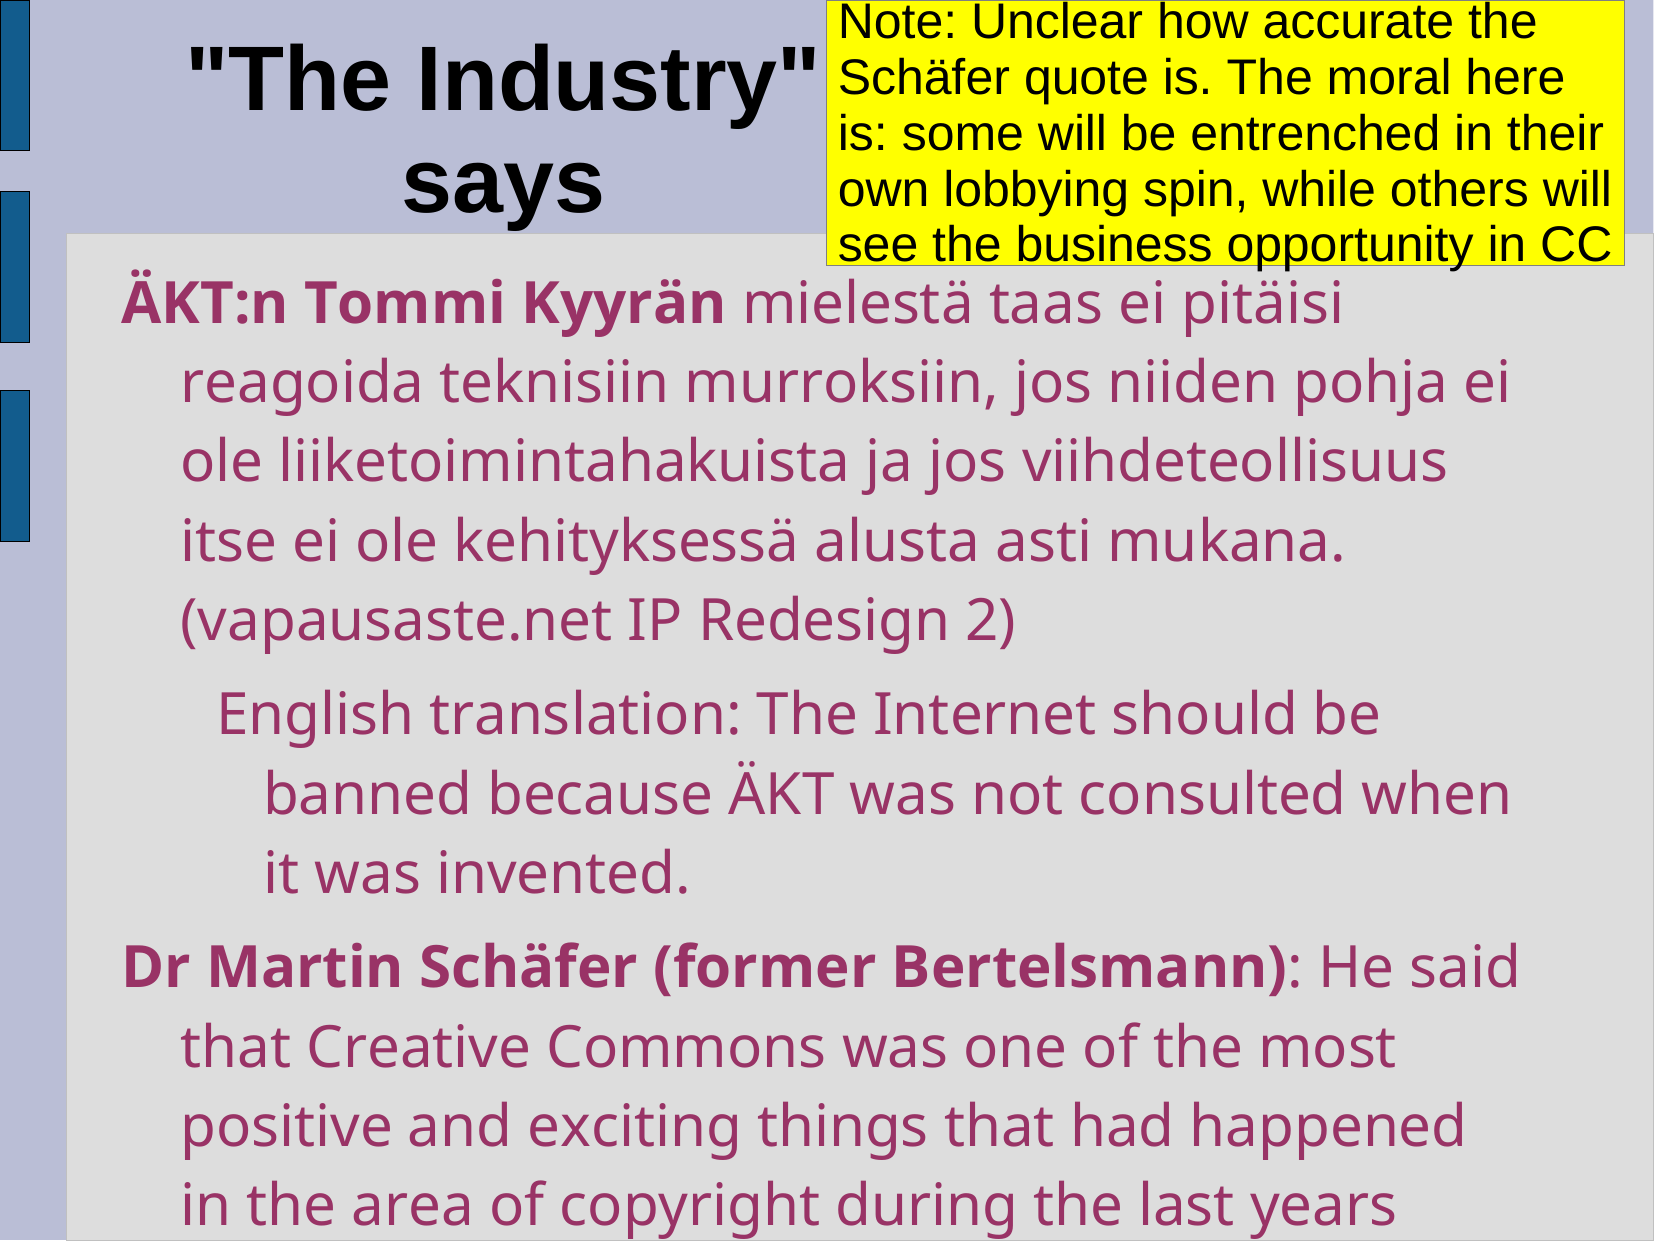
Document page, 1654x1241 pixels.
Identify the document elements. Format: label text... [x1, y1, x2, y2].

list ÄKT:n Tommi Kyyrän mielestä taas ei pitäisi reagoida teknisiin murroksiin, jos niiden pohja ei ole liiketoimintahakuista ja jos viihdeteollisuus itse ei ole kehityksessä alusta asti mukana. (vapausaste.net IP Redesign 2) English translation: The Internet should be banned because ÄKT was not consulted when it was invented. Dr Martin Schäfer (former Bertelsmann): He said that Creative Commons was one of the most positive and exciting things that had happened in the area of copyright during the last years because it promoted a "This is what's permitted" approach instead of the rigid "All rights reserved" approach. (CC @ Popkomm) [121, 261, 1534, 1241]
text_box Note: Unclear how accurate the Schäfer quote is. The moral here is: some will be entrenched in their own lobbying spin, while others will see the business opportunity in CC [826, 0, 1625, 266]
title "The Industry" says [121, 26, 826, 234]
